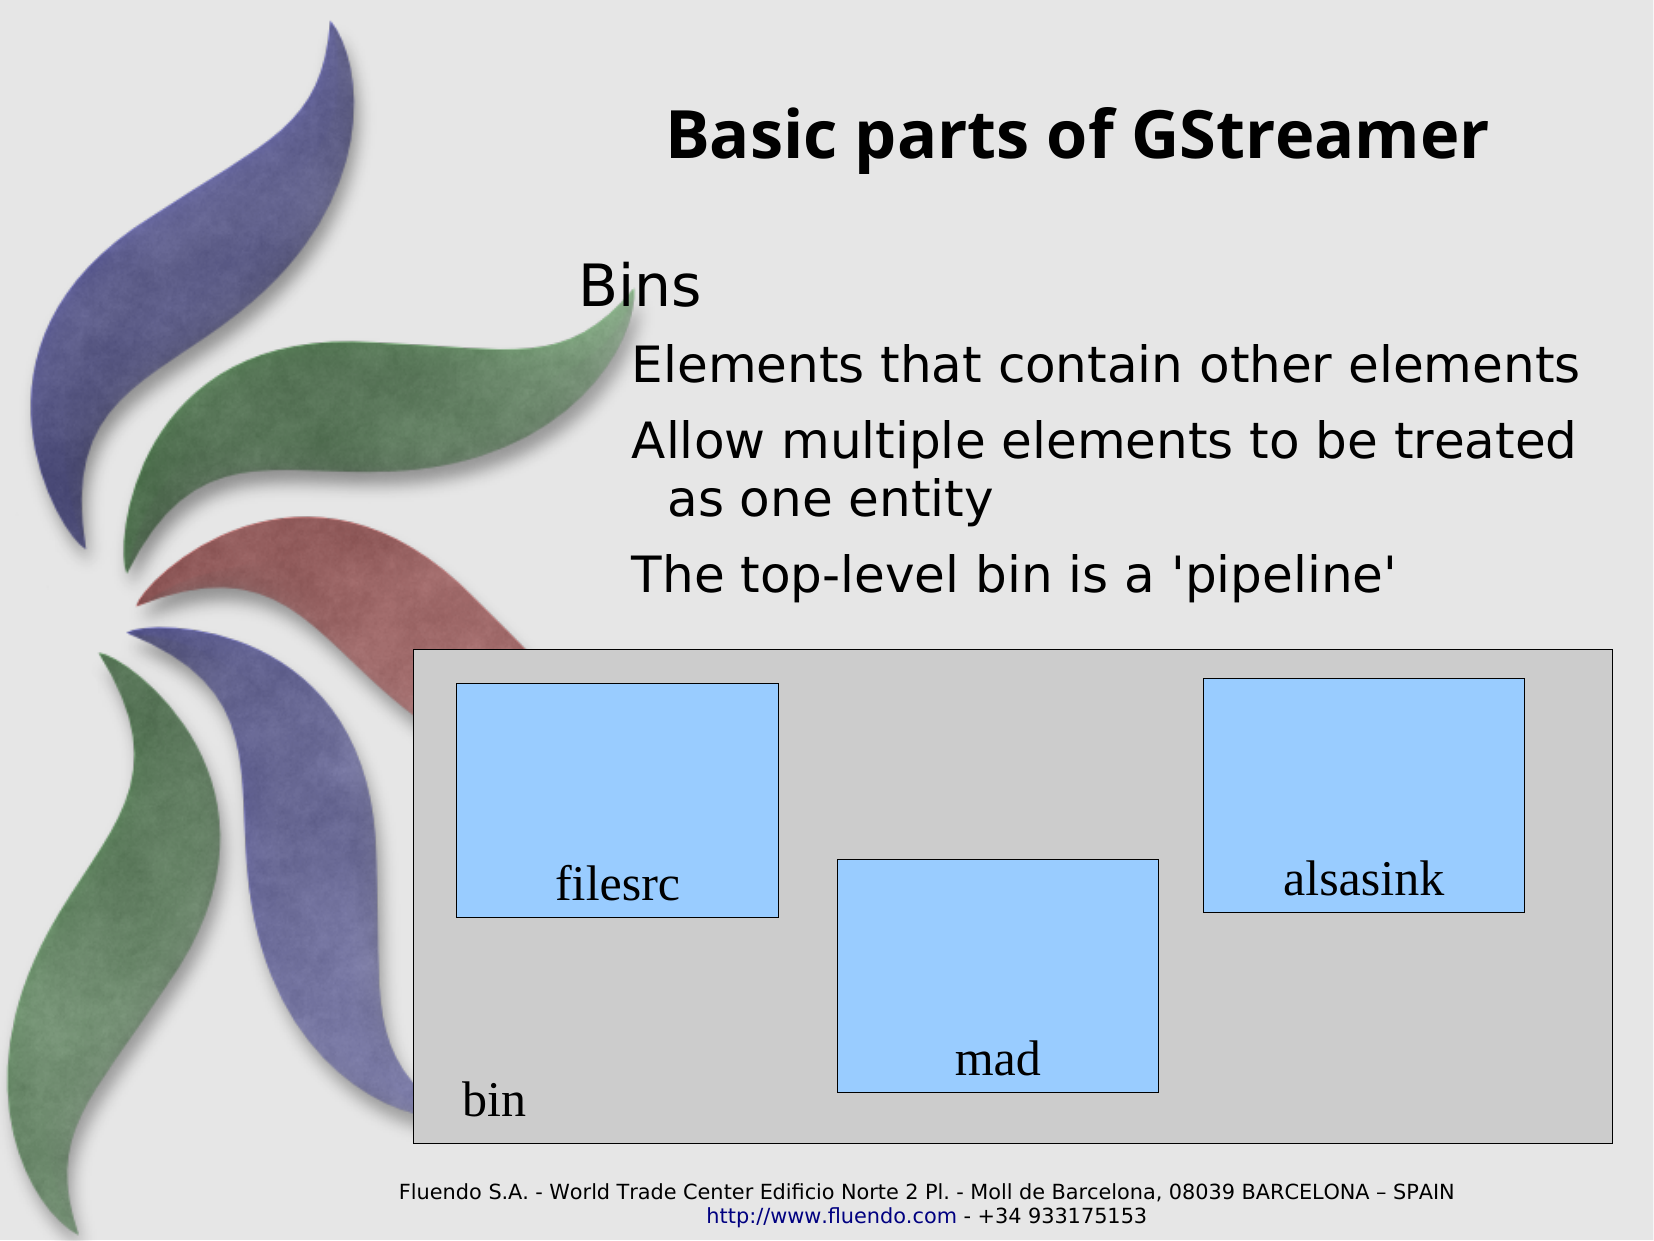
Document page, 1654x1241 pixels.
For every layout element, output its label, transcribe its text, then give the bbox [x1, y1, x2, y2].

title Basic parts of GStreamer [561, 59, 1595, 207]
list Bins Elements that contain other elements Allow multiple elements to be treated as one entity The top-level bin is a 'pipeline' [561, 223, 1595, 634]
picture [0, 0, 711, 1241]
text_box mad [837, 859, 1159, 1093]
text_box bin [461, 1072, 527, 1133]
text_box alsasink [1203, 678, 1525, 913]
text_box filesrc [456, 683, 779, 918]
text_box [413, 649, 1613, 1144]
